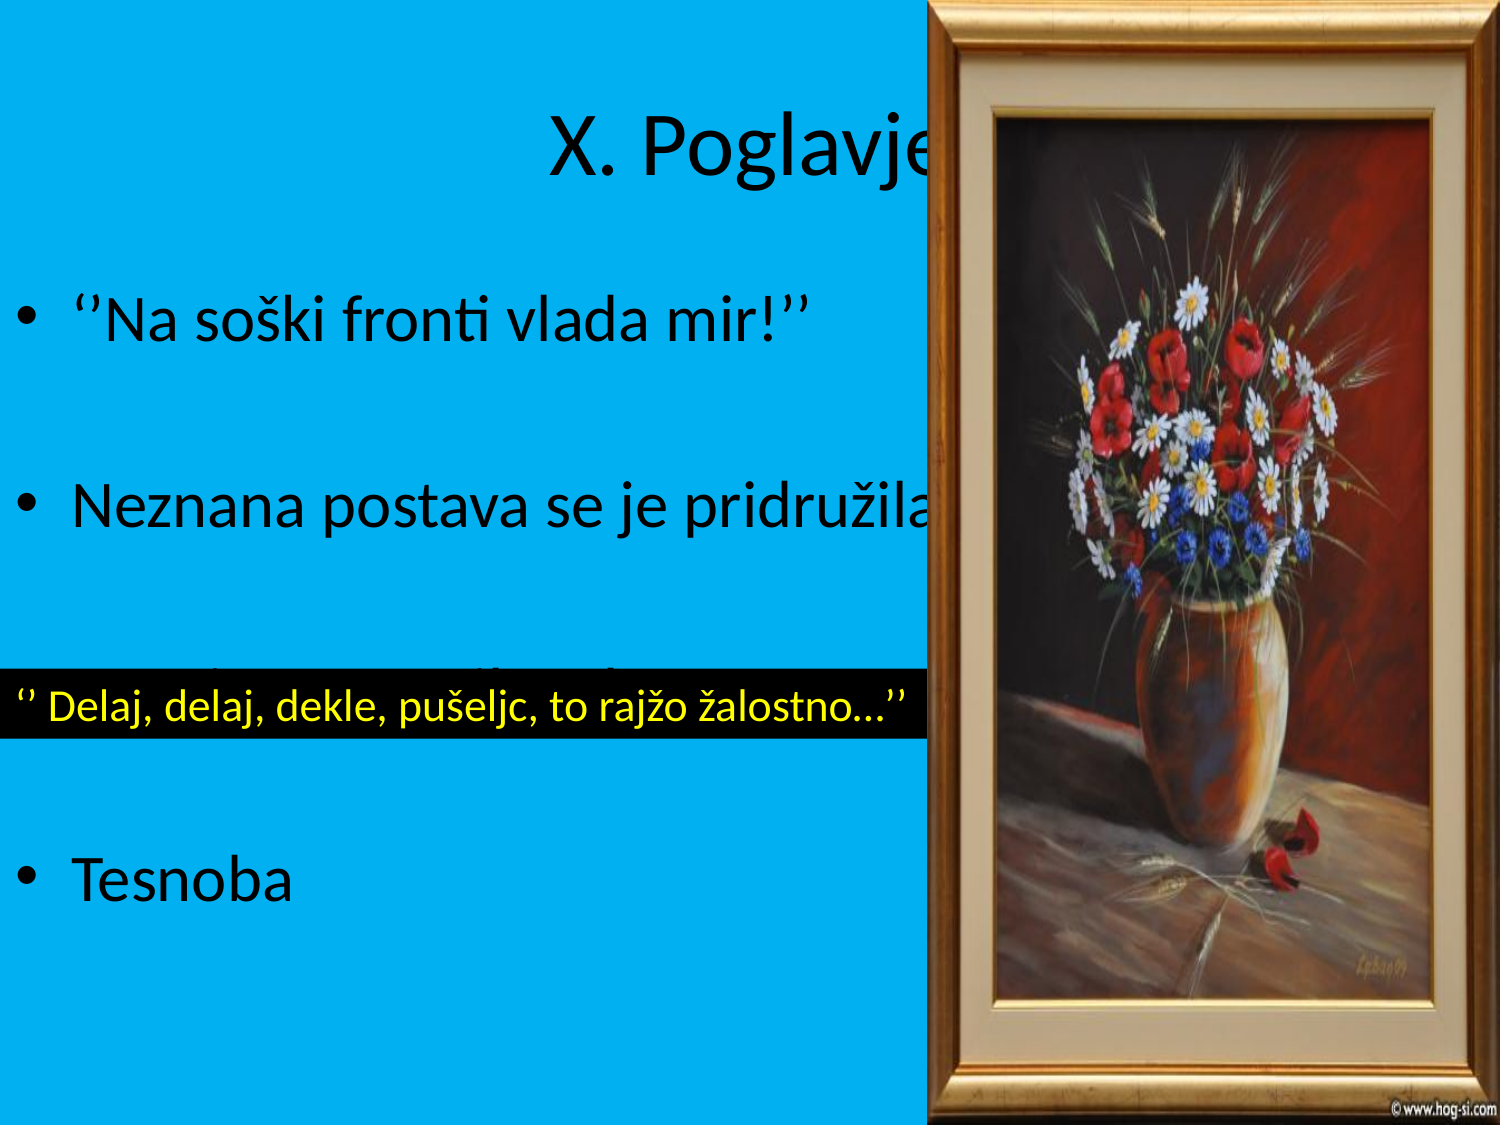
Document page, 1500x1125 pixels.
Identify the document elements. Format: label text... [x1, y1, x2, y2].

text_box ‘’ Delaj, delaj, dekle, pušeljc, to rajžo žalostno…’’ [0, 668, 927, 739]
list ‘’Na soški fronti vlada mir!’’ Neznana postava se je pridružila Leča je raztegnil mahove Tesnoba [0, 739, 927, 1010]
title X. Poglavje [75, 45, 927, 233]
list ‘’Na soški fronti vlada mir!’’ Neznana postava se je pridružila Leča je raztegnil mahove Tesnoba [0, 267, 927, 668]
picture [927, 0, 1500, 1125]
